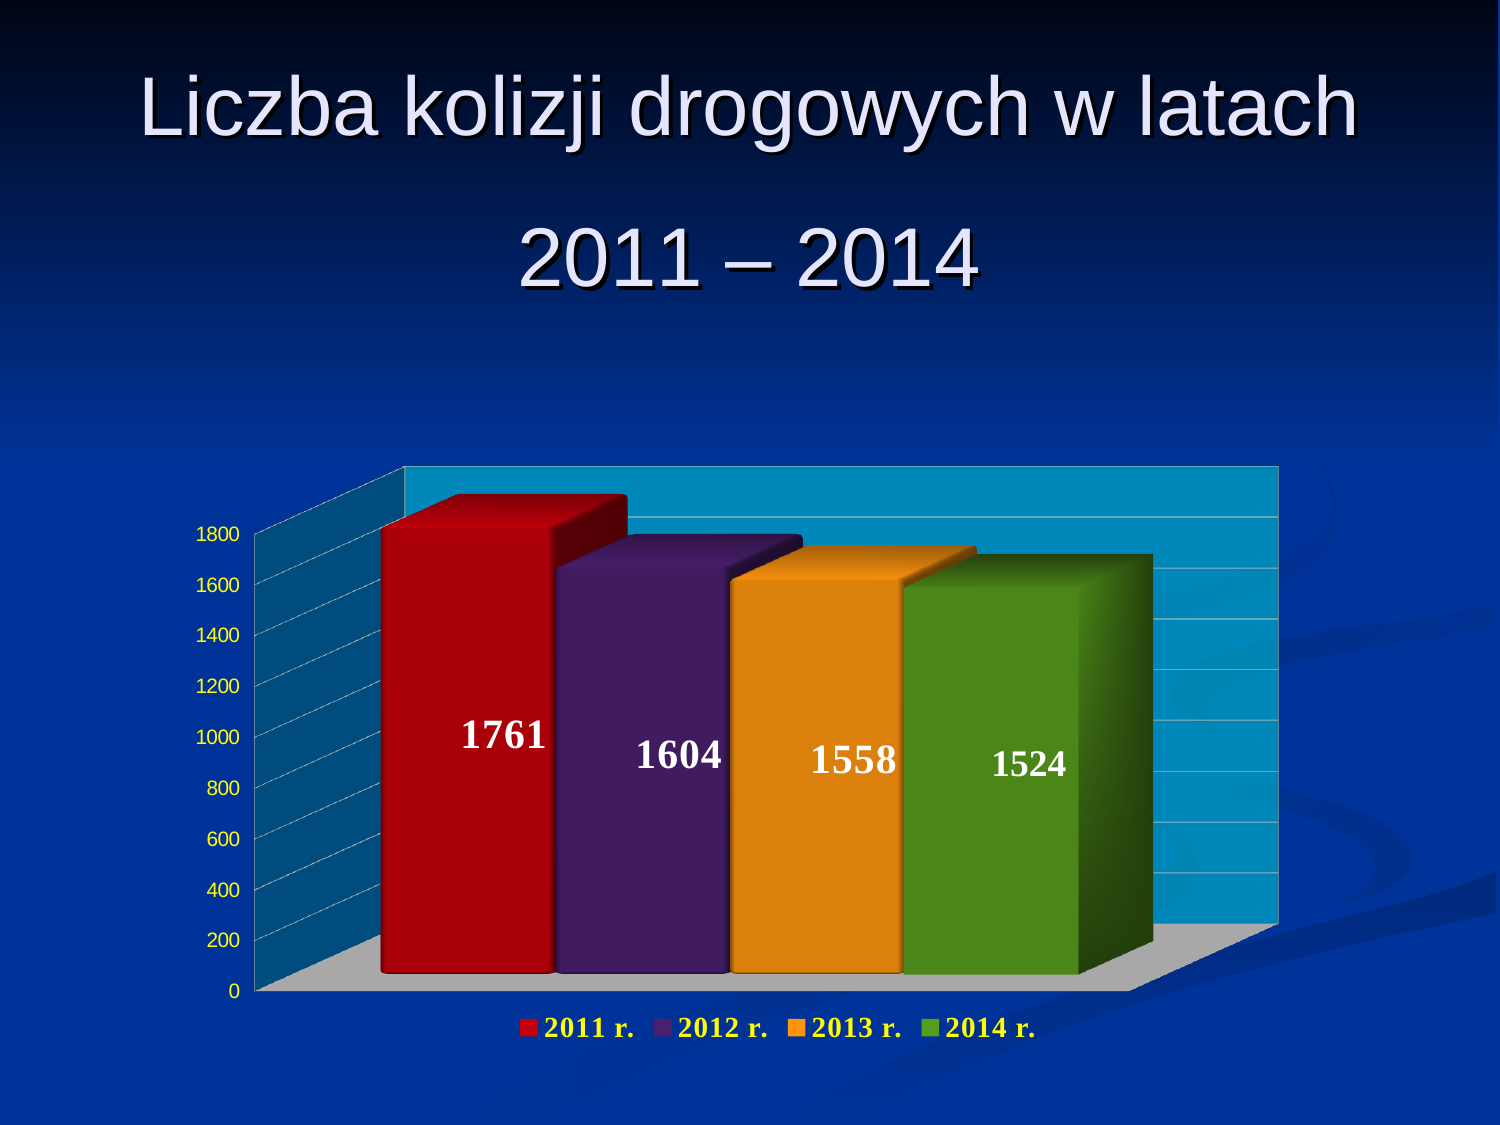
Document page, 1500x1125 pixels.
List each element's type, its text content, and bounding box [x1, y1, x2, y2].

title Liczba kolizji drogowych w latach 2011 – 2014 [75, 70, 1424, 306]
chart [170, 437, 1330, 1099]
